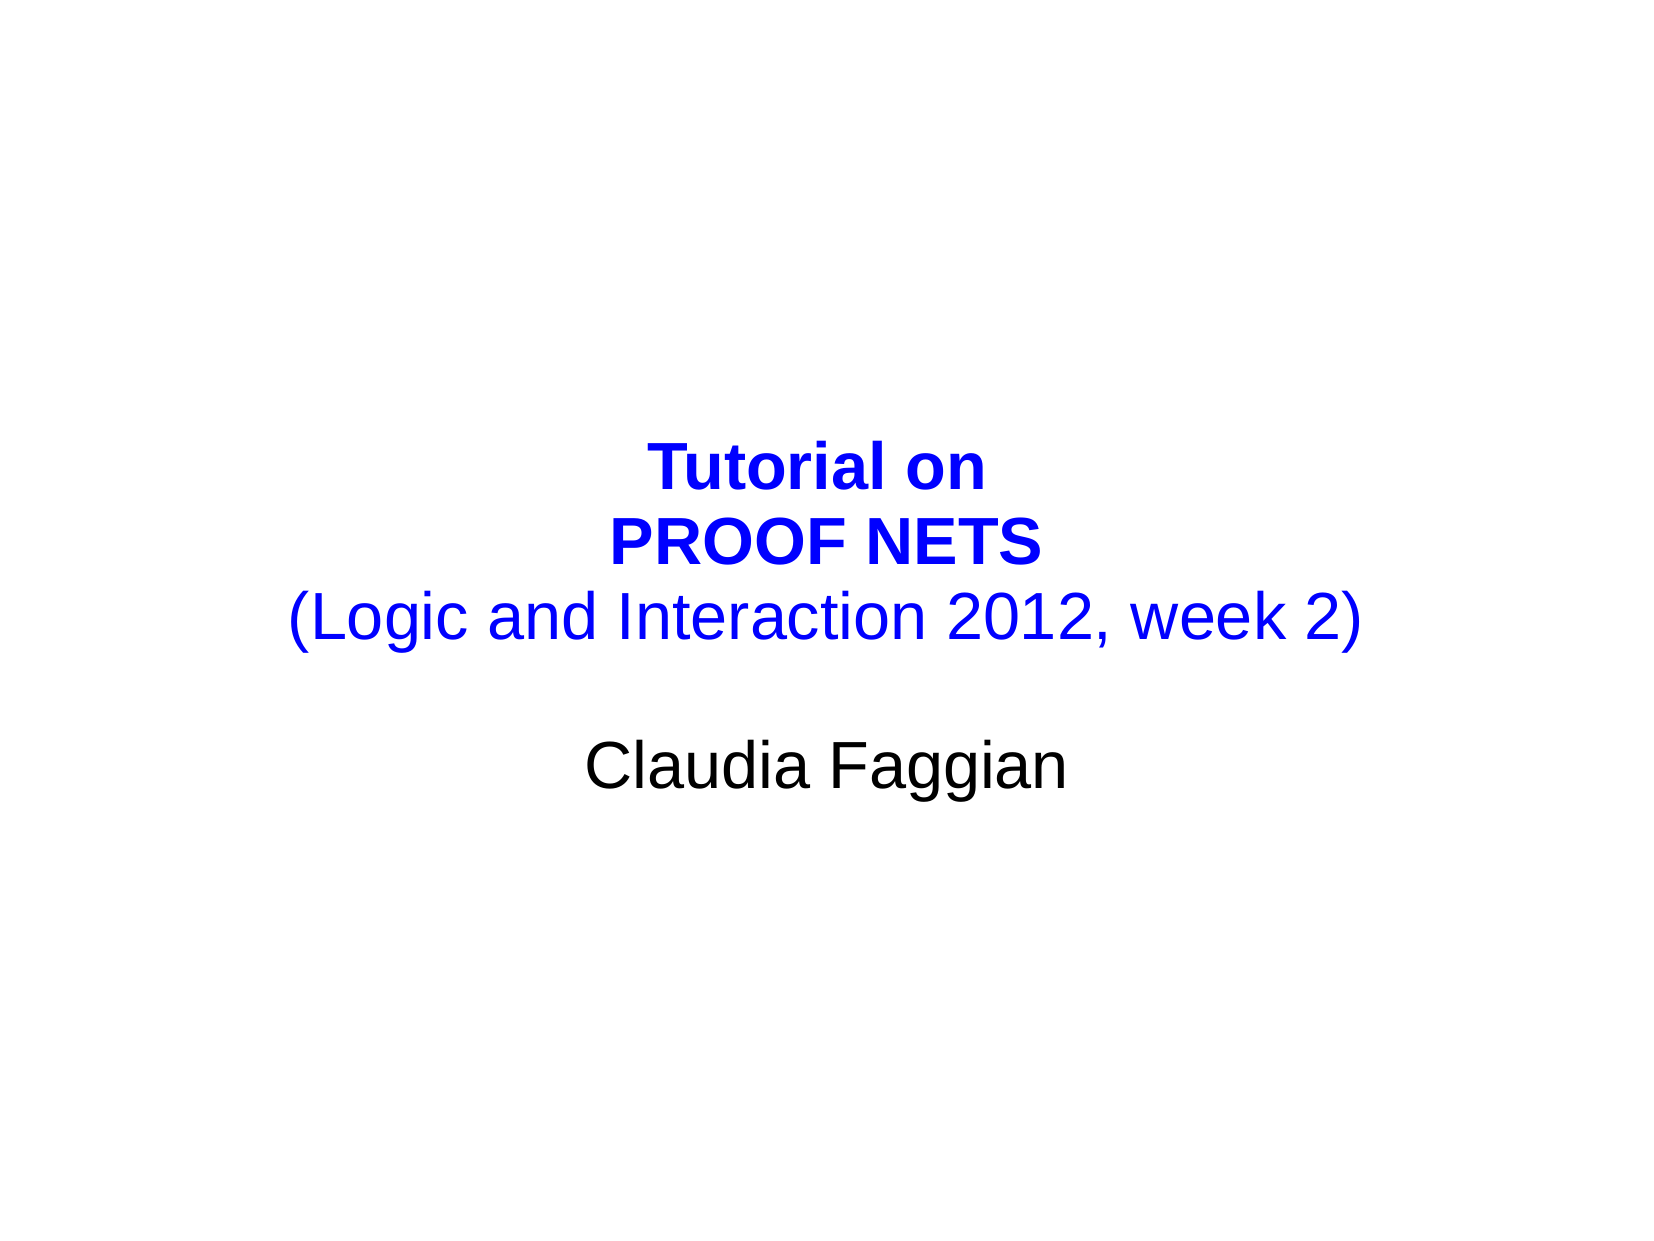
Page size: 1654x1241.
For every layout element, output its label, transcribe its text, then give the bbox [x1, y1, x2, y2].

text_box Tutorial on PROOF NETS (Logic and Interaction 2012, week 2) Claudia Faggian [82, 49, 1571, 1109]
